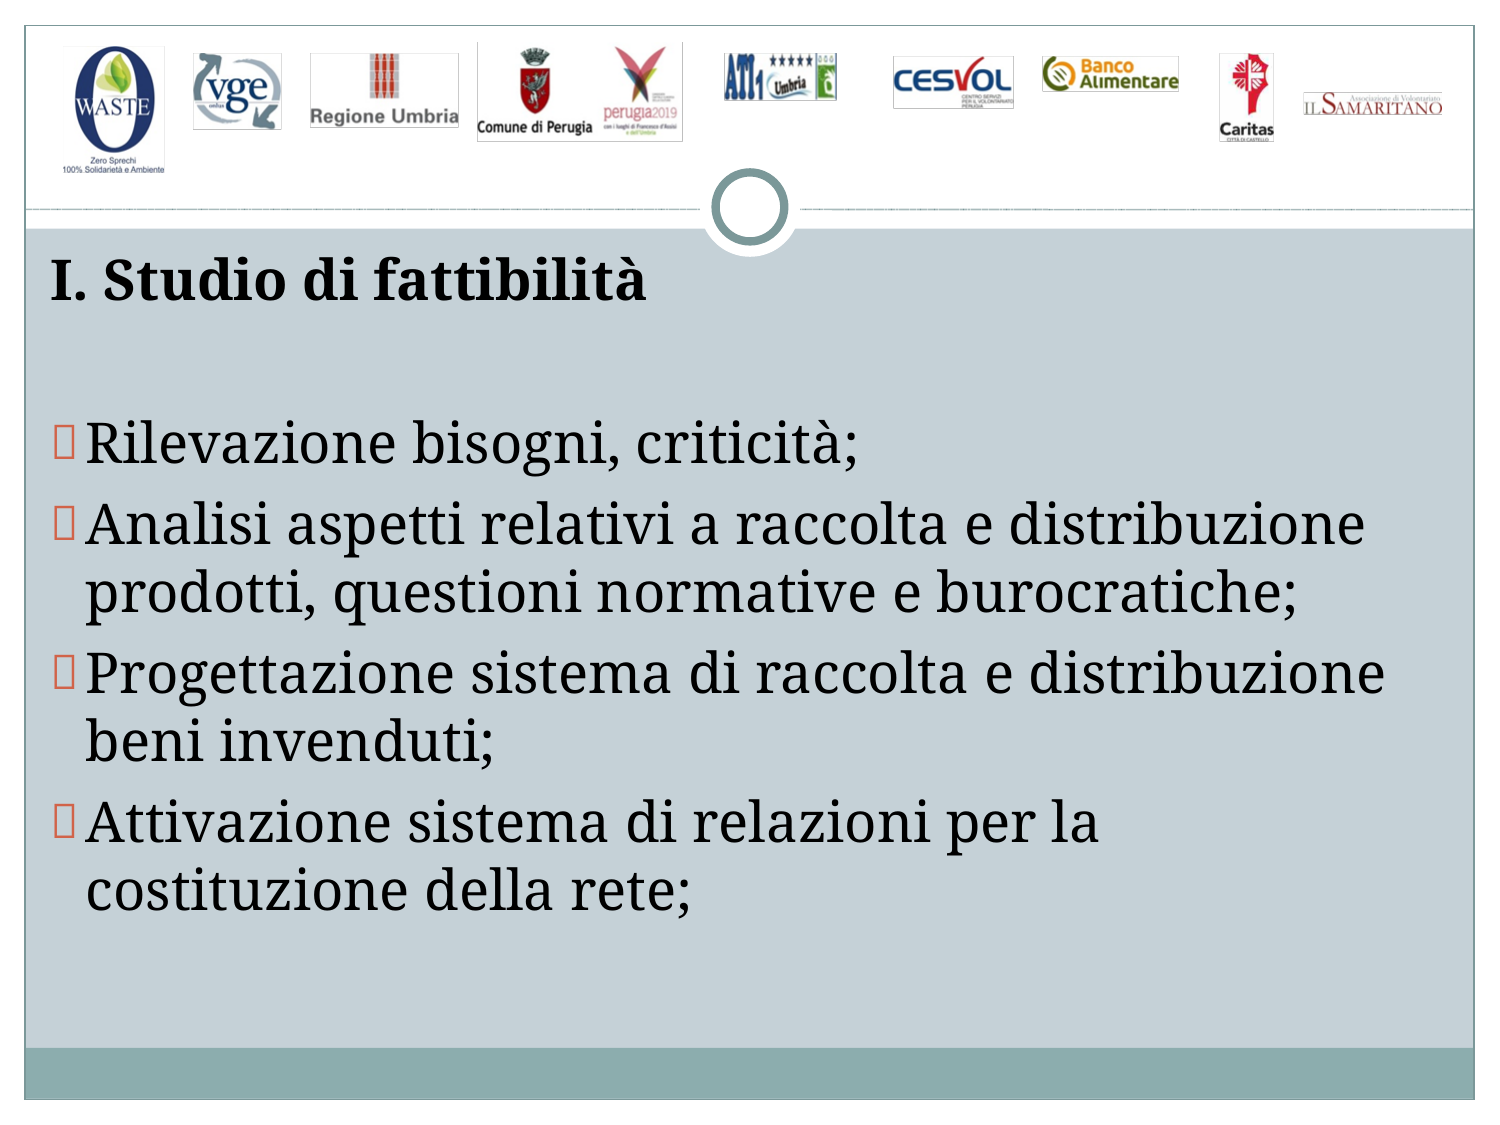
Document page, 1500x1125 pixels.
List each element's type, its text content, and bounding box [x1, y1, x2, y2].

picture [53, 42, 1454, 191]
text_box I. Studio di fattibilità Rilevazione bisogni, criticità; Analisi aspetti relativi a raccolta e distribuzione prodotti, questioni normative e burocratiche; Progettazione sistema di raccolta e distribuzione beni invenduti; Attivazione sistema di relazioni per la costituzione della rete; [35, 236, 1431, 987]
